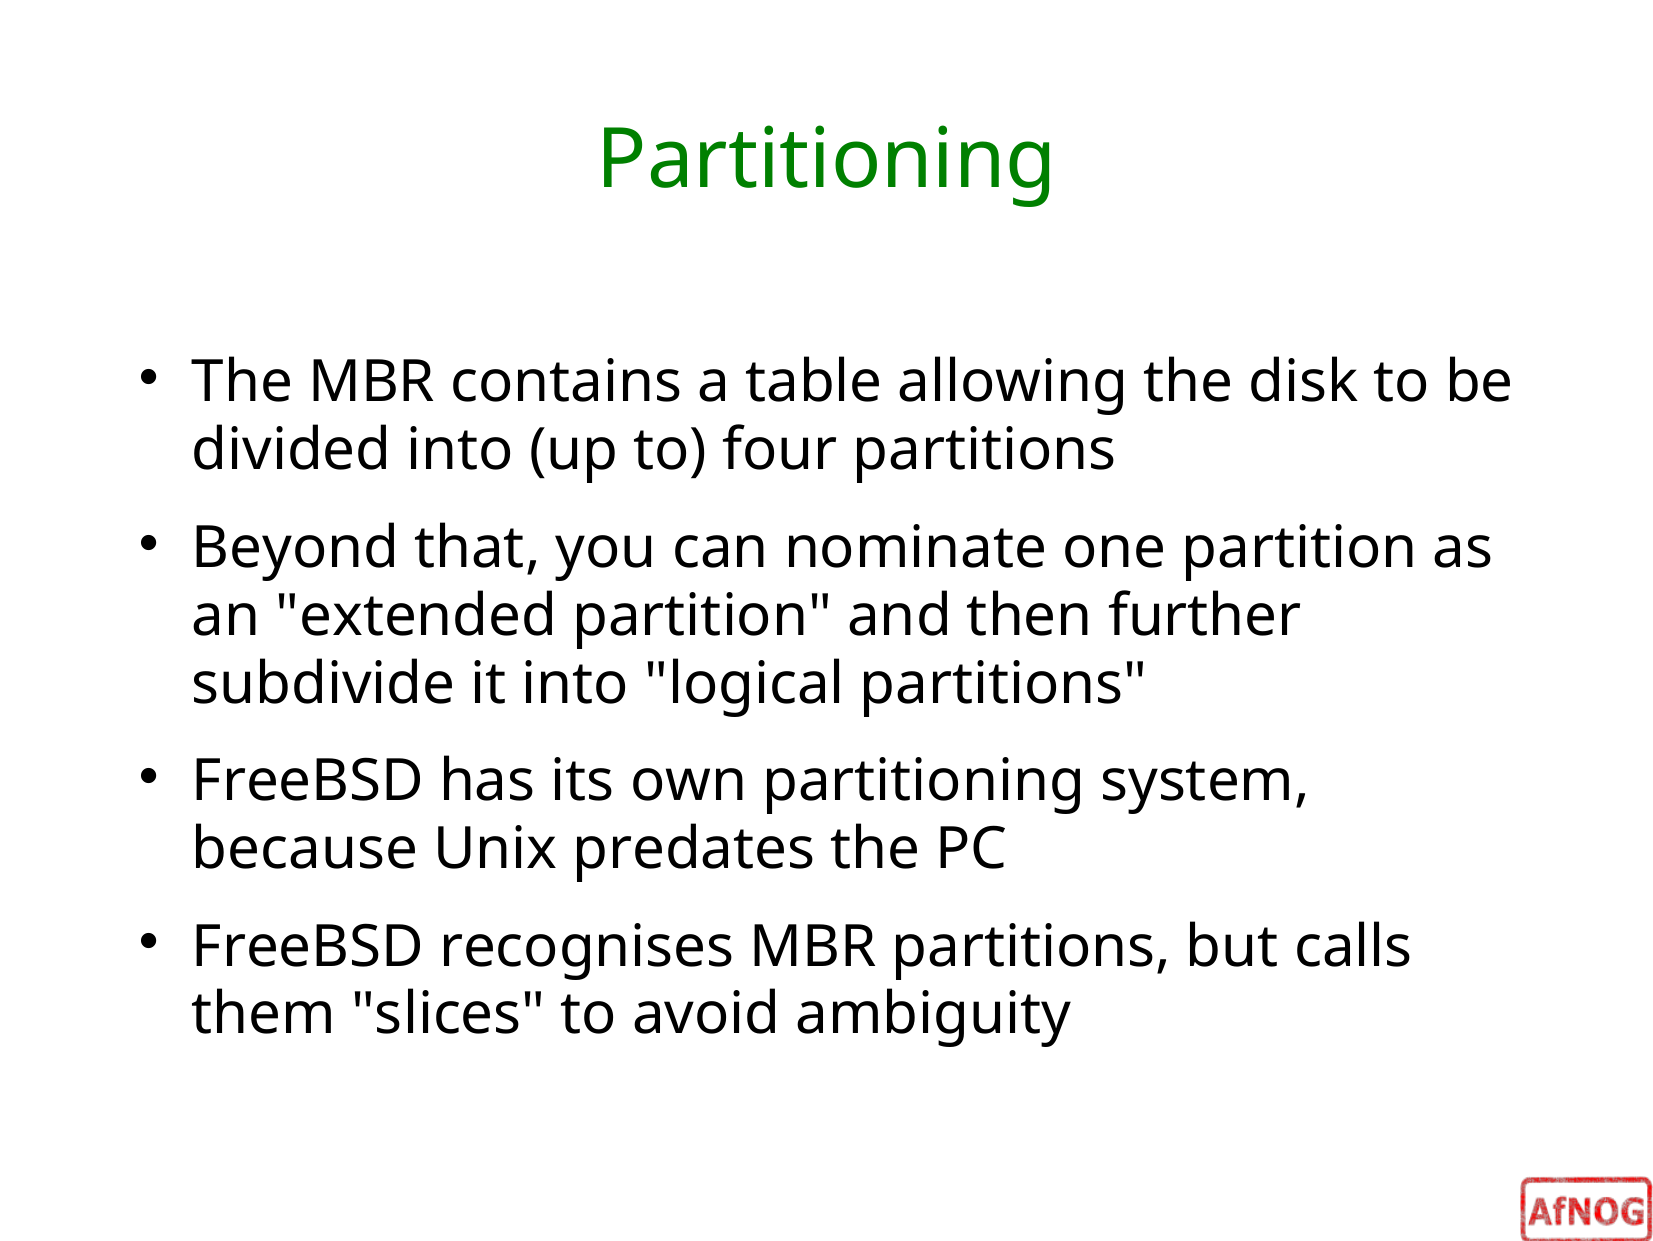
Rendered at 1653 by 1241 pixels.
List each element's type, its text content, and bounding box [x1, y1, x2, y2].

picture [1519, 1175, 1653, 1241]
text_box Partitioning [121, 73, 1533, 241]
text_box The MBR contains a table allowing the disk to be divided into (up to) four partitions Beyond that, you can nominate one partition as an "extended partition" and then further subdivide it into "logical partitions" FreeBSD has its own partitioning system, because Unix predates the PC FreeBSD recognises MBR partitions, but calls them "slices" to avoid ambiguity [121, 344, 1533, 1127]
